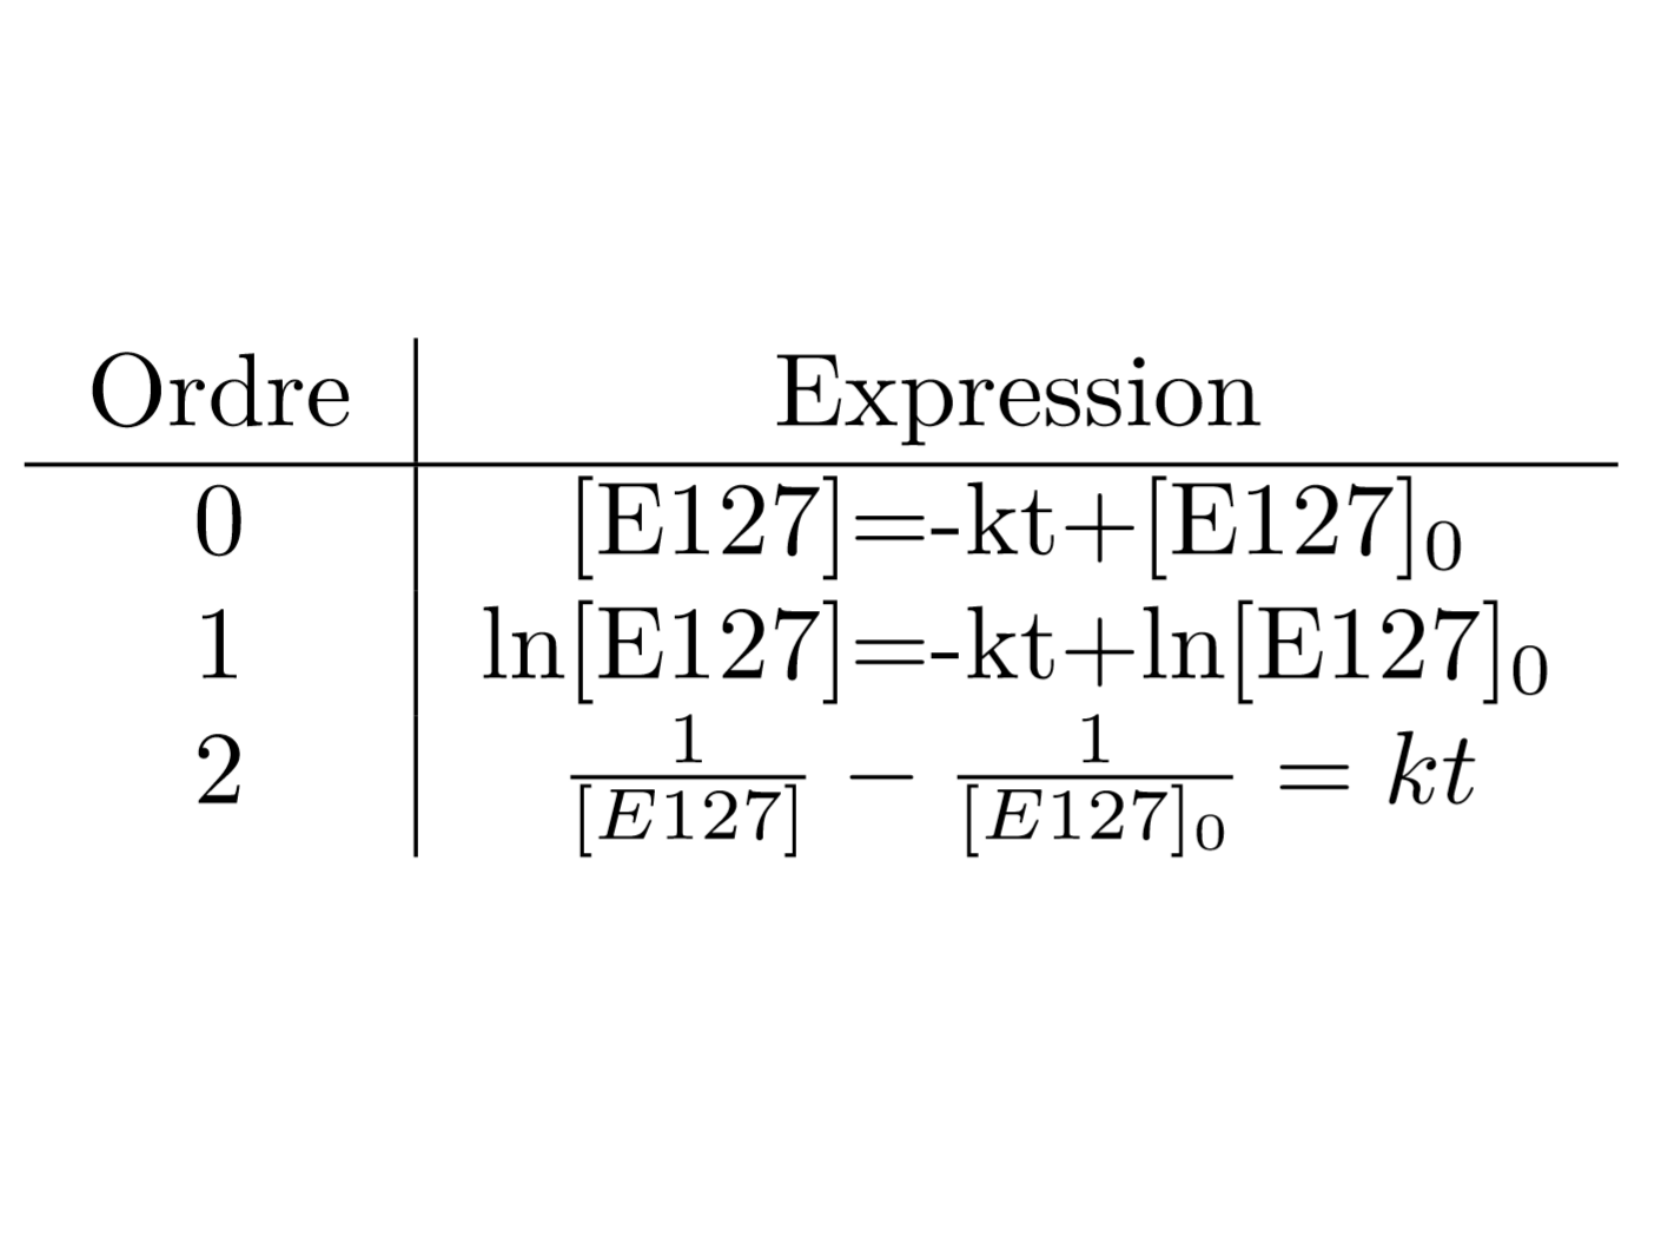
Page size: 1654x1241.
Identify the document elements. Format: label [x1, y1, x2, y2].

picture [0, 334, 1654, 886]
